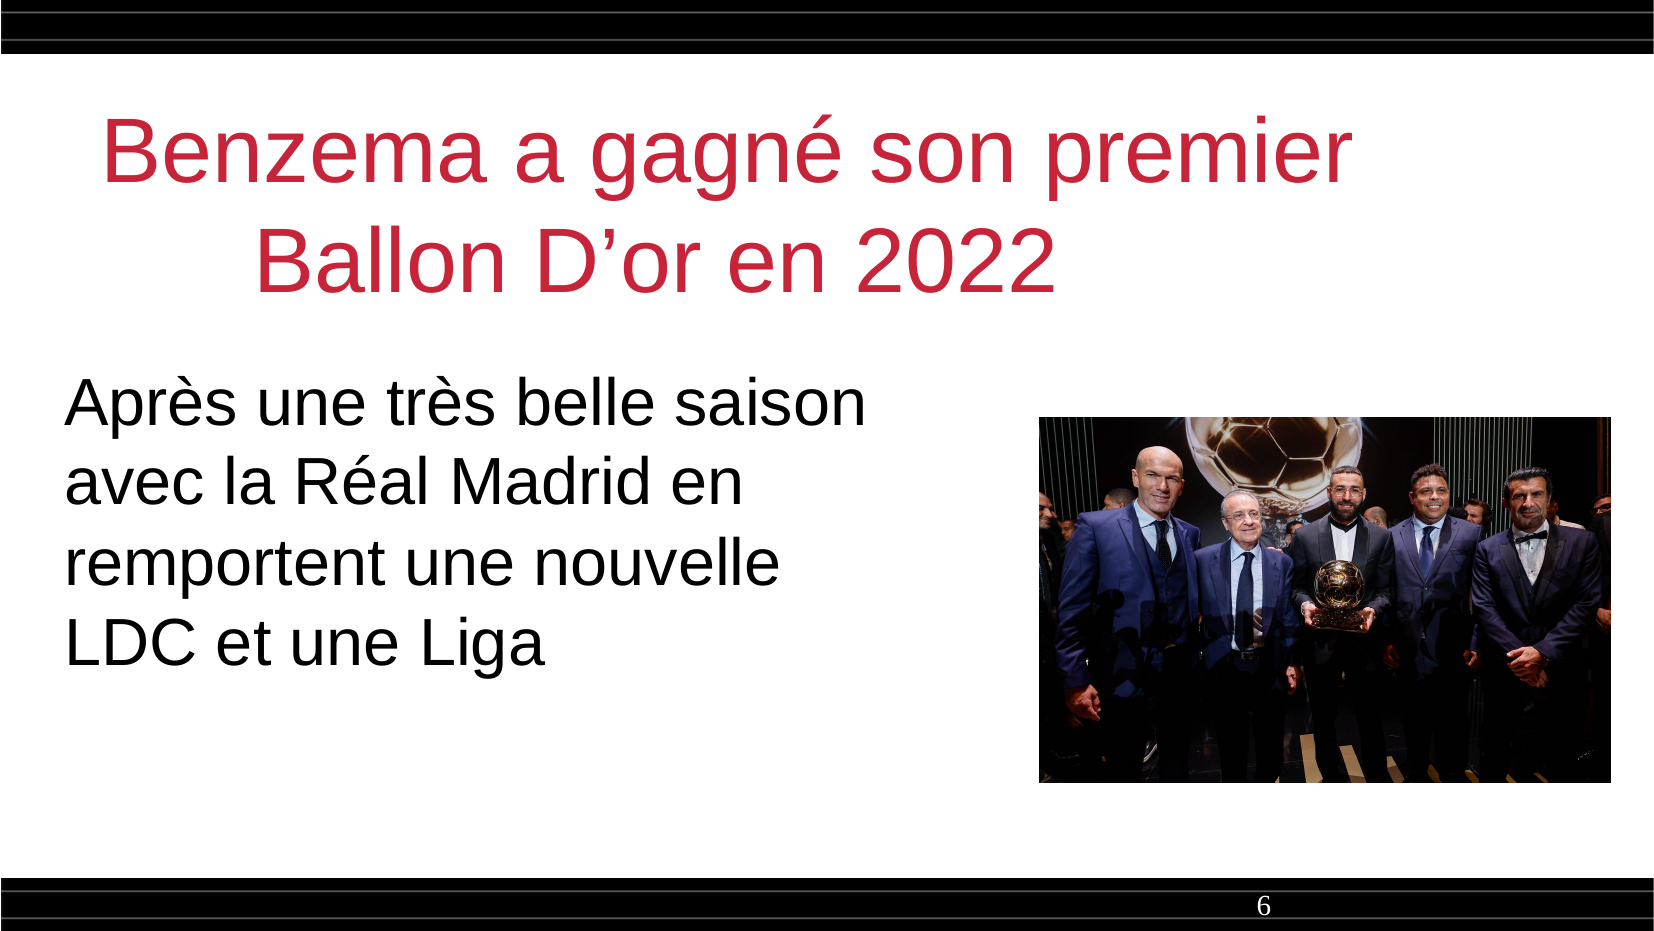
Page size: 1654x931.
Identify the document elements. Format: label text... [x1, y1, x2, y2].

list Après une très belle saison avec la Réal Madrid en remportent une nouvelle LDC et une Liga [64, 358, 917, 783]
title Benzema a gagné son premier Ballon D’or en 2022 [100, 89, 1374, 312]
picture [1039, 417, 1611, 783]
